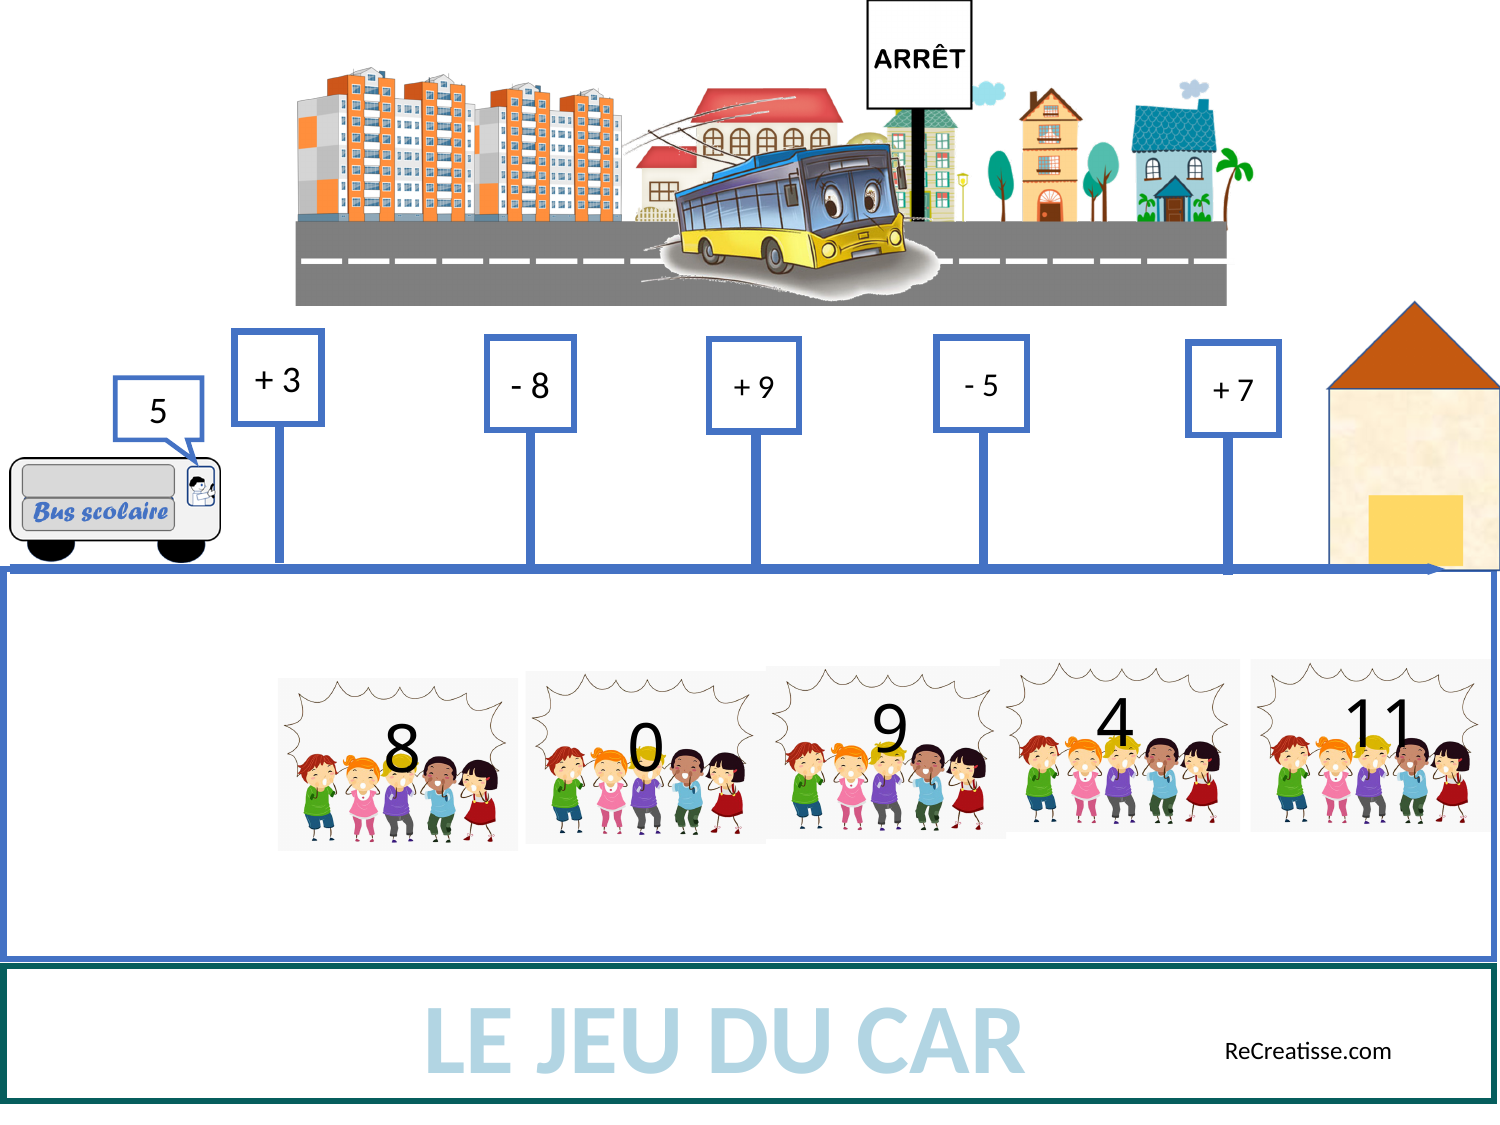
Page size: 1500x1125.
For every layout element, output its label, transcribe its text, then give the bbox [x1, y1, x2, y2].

text_box - 5 [937, 338, 1027, 430]
text_box + 9 [709, 339, 799, 431]
text_box + 7 [1189, 342, 1279, 435]
picture [295, 0, 1261, 306]
picture [525, 659, 1241, 844]
text_box 9 [856, 678, 925, 773]
text_box 0 [613, 698, 681, 793]
text_box LE JEU DU CAR [3, 966, 1494, 1101]
text_box 4 [1082, 672, 1150, 767]
picture [277, 678, 519, 851]
text_box 5 [115, 377, 202, 461]
text_box ReCreatisse.com [1210, 1027, 1408, 1073]
picture [9, 457, 221, 563]
text_box - 8 [487, 338, 574, 430]
text_box [3, 569, 1494, 959]
text_box + 3 [235, 332, 321, 424]
text_box 8 [369, 698, 437, 793]
picture [1325, 300, 1500, 580]
text_box 11 [1328, 673, 1434, 768]
picture [1250, 659, 1491, 832]
